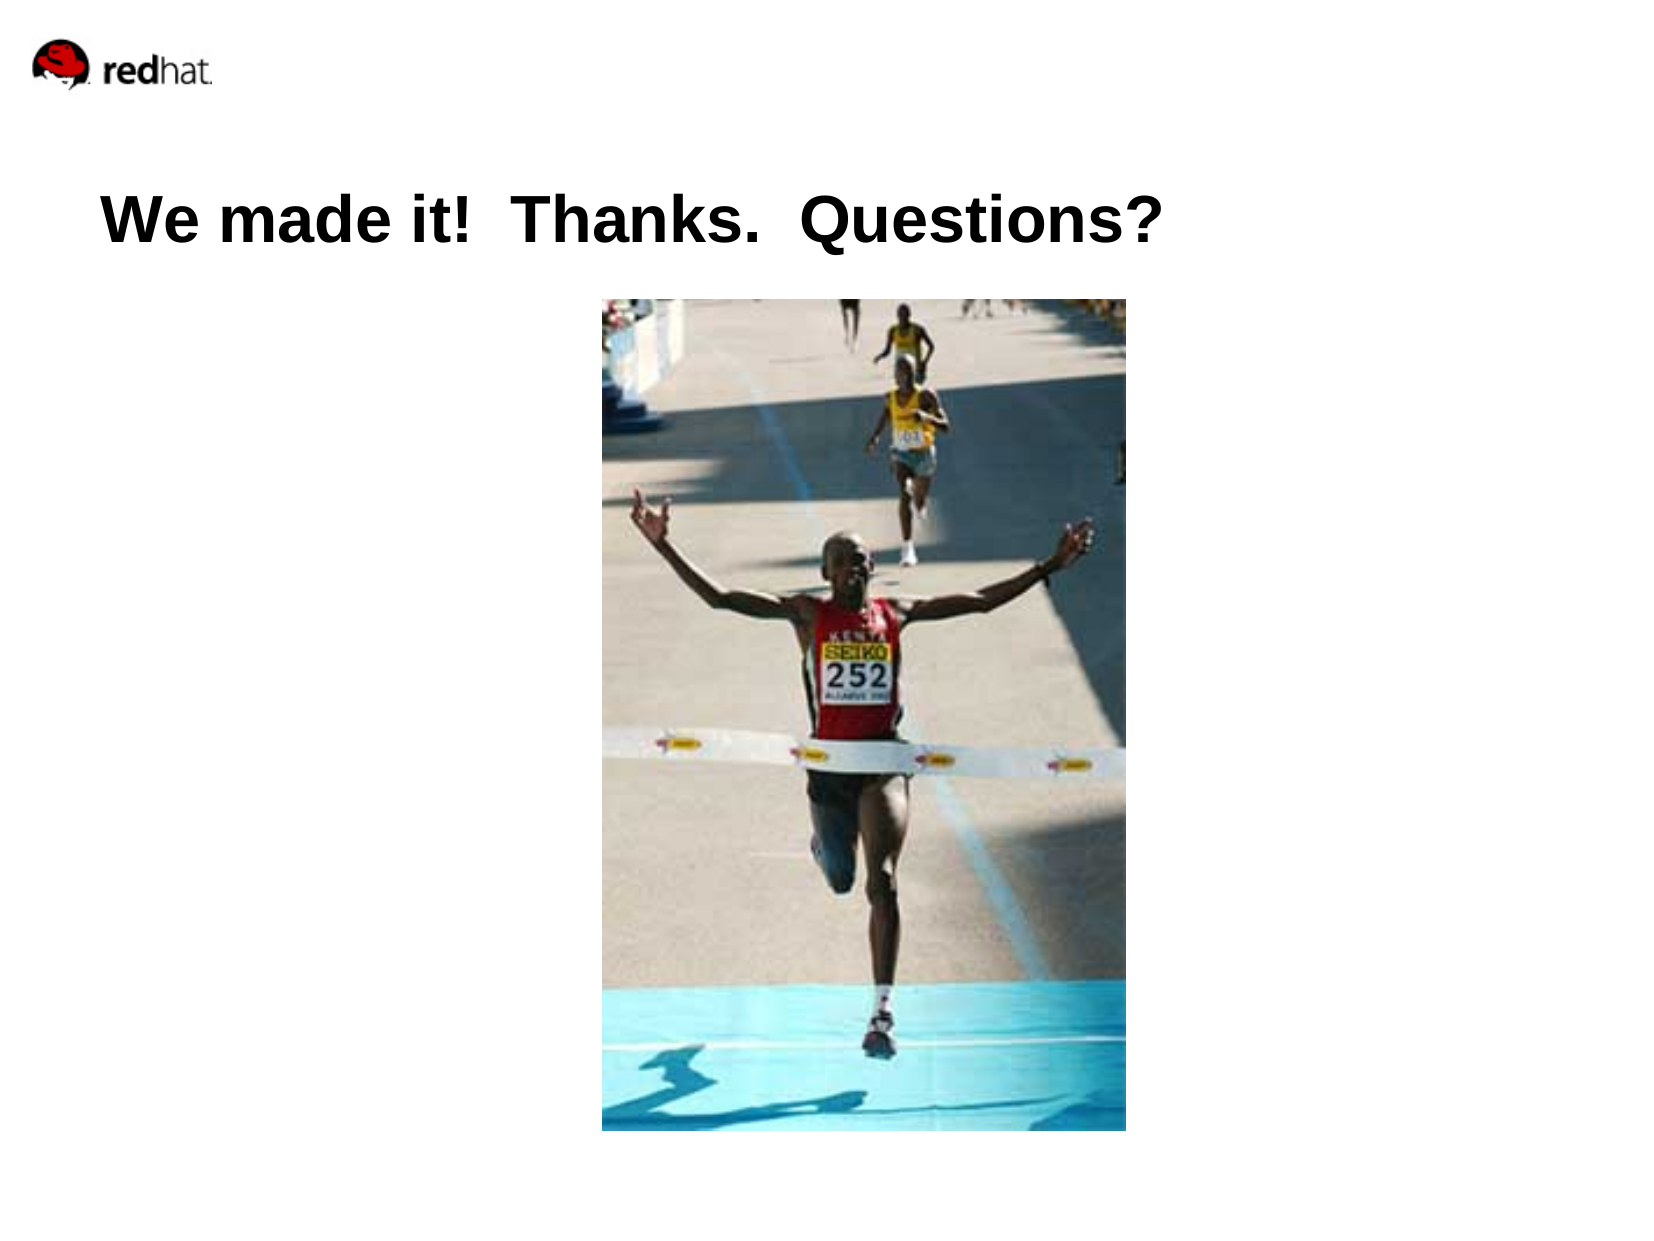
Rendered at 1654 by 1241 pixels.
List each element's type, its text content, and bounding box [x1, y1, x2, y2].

title We made it! Thanks. Questions? [100, 168, 1506, 270]
picture [602, 299, 1126, 1131]
picture [31, 37, 212, 98]
